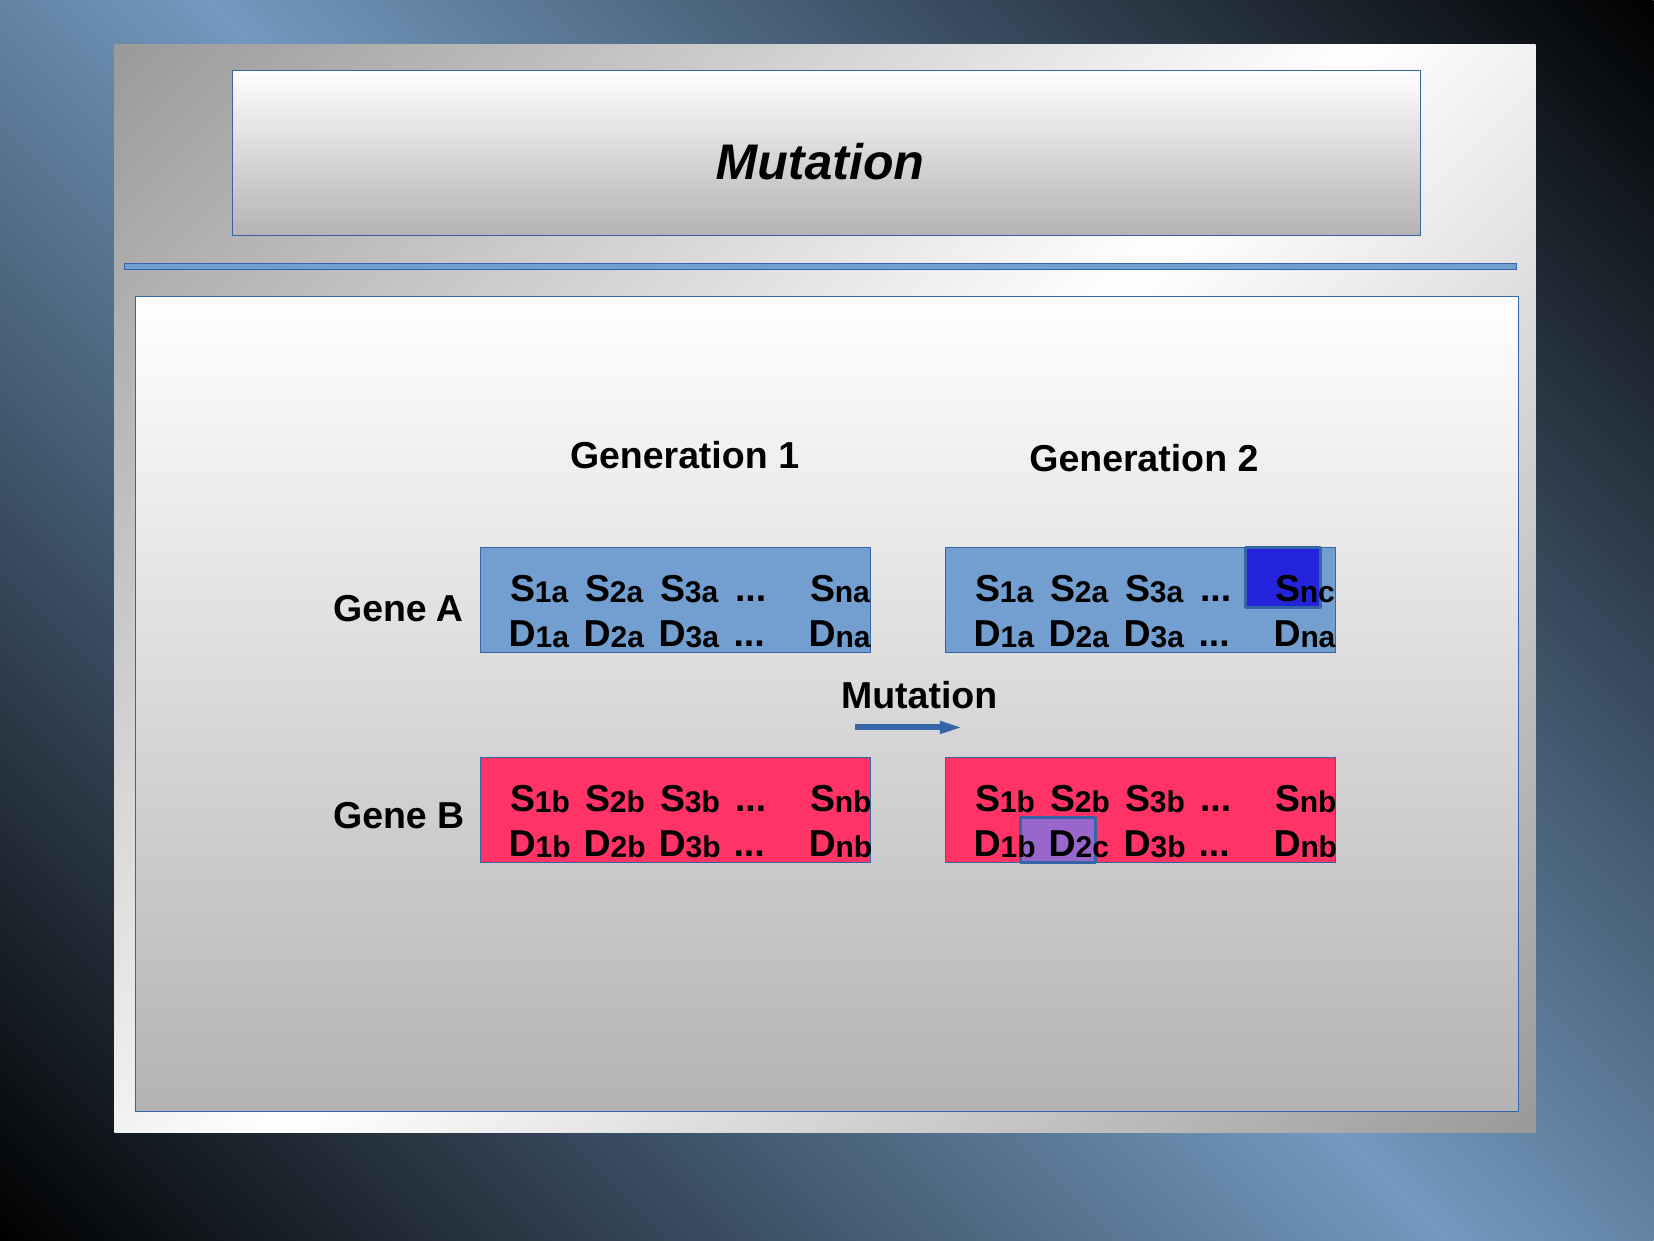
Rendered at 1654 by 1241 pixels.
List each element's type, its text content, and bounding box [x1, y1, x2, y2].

text_box Generation 1 [555, 427, 815, 485]
text_box S1b S2b S3b ... Snb [960, 769, 1352, 814]
text_box S1b S2b S3b ... Snb [495, 769, 887, 814]
text_box [232, 70, 1421, 236]
text_box D1b D2c D3b ... Dnb [958, 814, 1353, 878]
text_box D1a D2a D3a ... Dna [493, 604, 886, 668]
text_box Mutation [246, 127, 1407, 198]
text_box D1a D2a D3a ... Dna [958, 604, 1351, 668]
text_box Generation 2 [1014, 430, 1274, 488]
text_box Mutation [826, 667, 1013, 725]
text_box [135, 296, 1519, 1112]
text_box S1a S2a S3a ... Sna [495, 559, 885, 604]
text_box S1a S2a S3a ... Snc [960, 559, 1350, 604]
text_box D1b D2b D3b ... Dnb [493, 814, 887, 878]
text_box Gene B [318, 787, 480, 845]
text_box Gene A [318, 580, 479, 638]
text_box [124, 263, 1517, 270]
